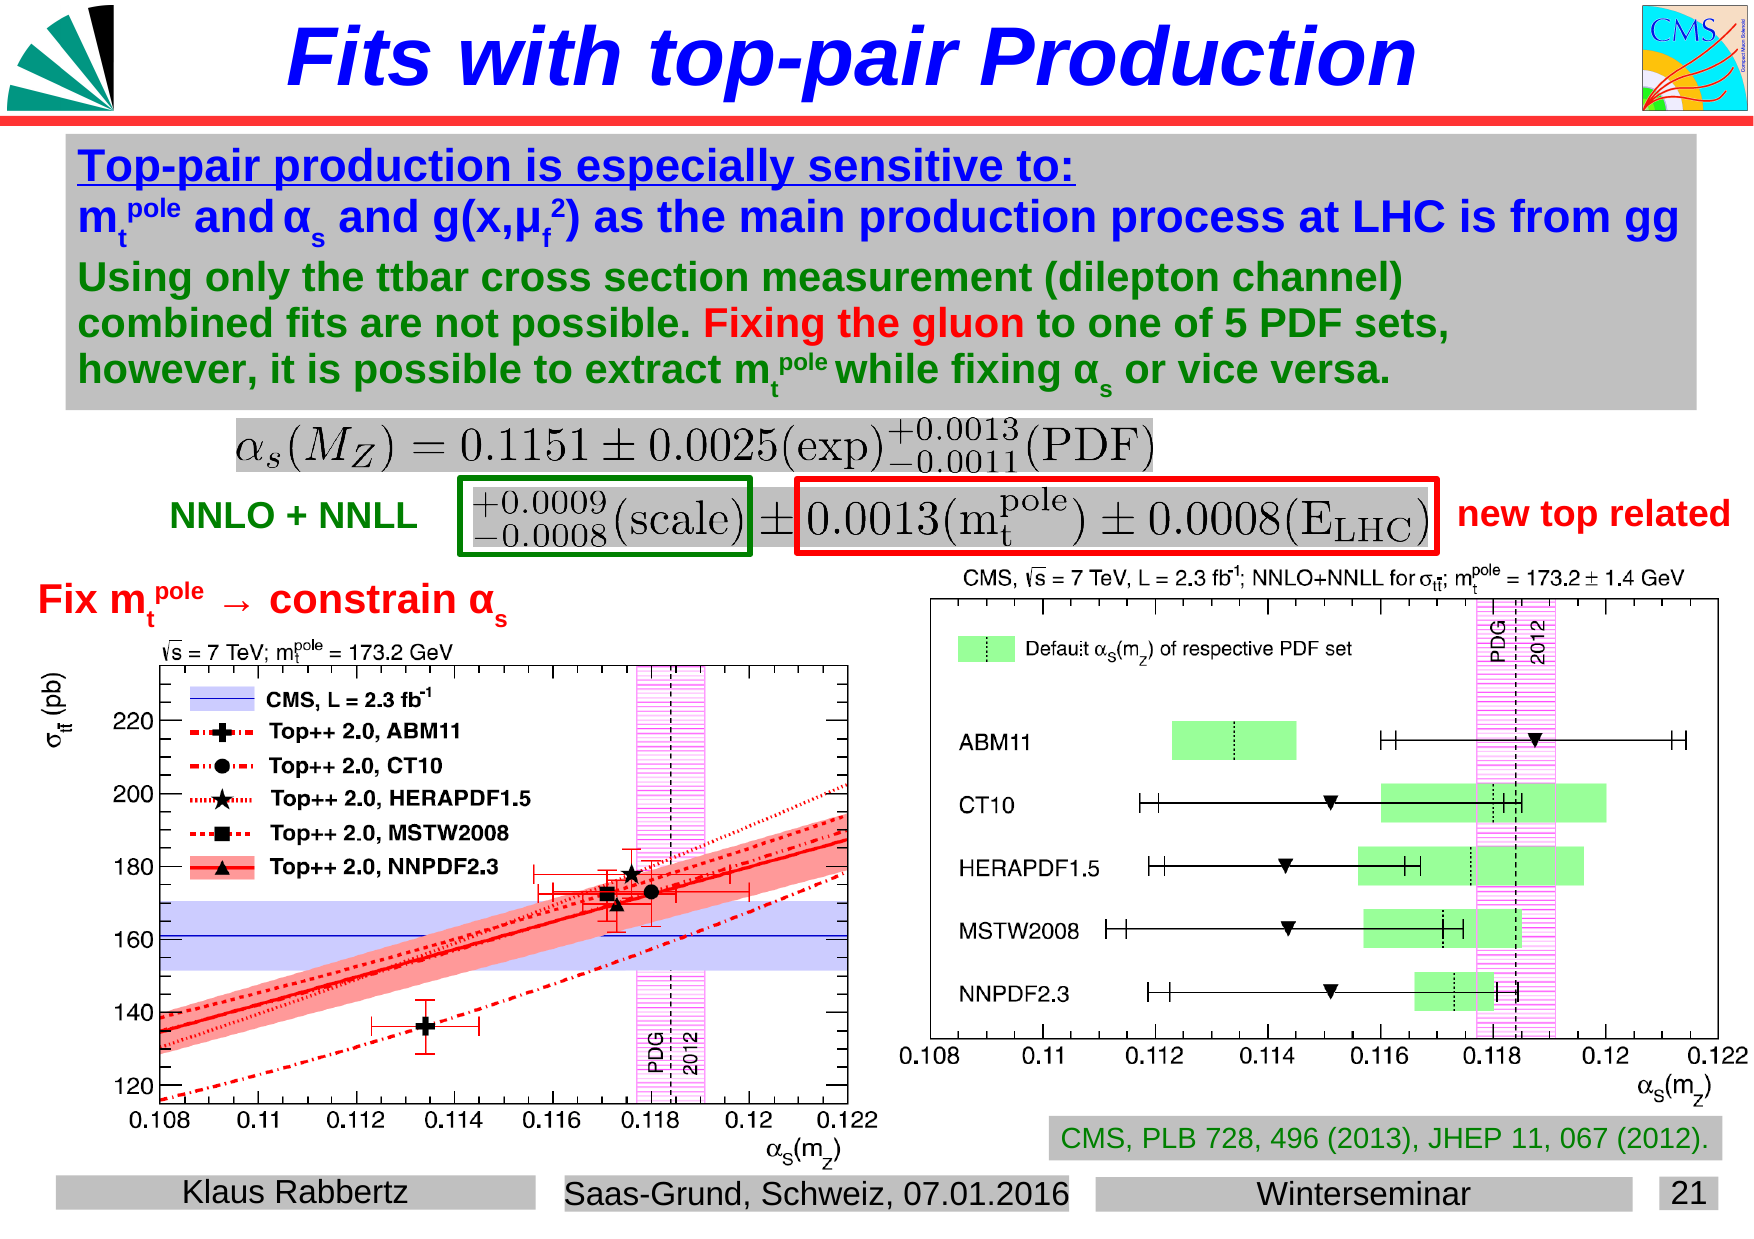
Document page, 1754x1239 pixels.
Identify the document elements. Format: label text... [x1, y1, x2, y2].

title Fits with top-pair Production [123, 0, 1606, 114]
picture [236, 417, 1153, 473]
picture [800, 486, 1428, 547]
picture [891, 561, 1754, 1111]
picture [7, 5, 114, 112]
picture [753, 486, 794, 547]
text_box new top related [1445, 486, 1746, 540]
text_box Fix mtpole → constrain αs [25, 569, 520, 639]
picture [35, 637, 880, 1174]
text_box CMS, PLB 728, 496 (2013), JHEP 11, 067 (2012). [1048, 1115, 1720, 1161]
text_box Top-pair production is especially sensitive to: mtpole and αs and g(x,μf2) as the main production process at LHC is from gg Using only the ttbar cross section measurement (dilepton channel) combined fits are not possible. Fixing the gluon to one of 5 PDF sets, however, it is possible to extract mtpole while fixing αs or vice versa. [65, 133, 1697, 411]
text_box NNLO + NNLL [157, 488, 431, 543]
picture [1642, 5, 1748, 111]
picture [473, 486, 747, 547]
